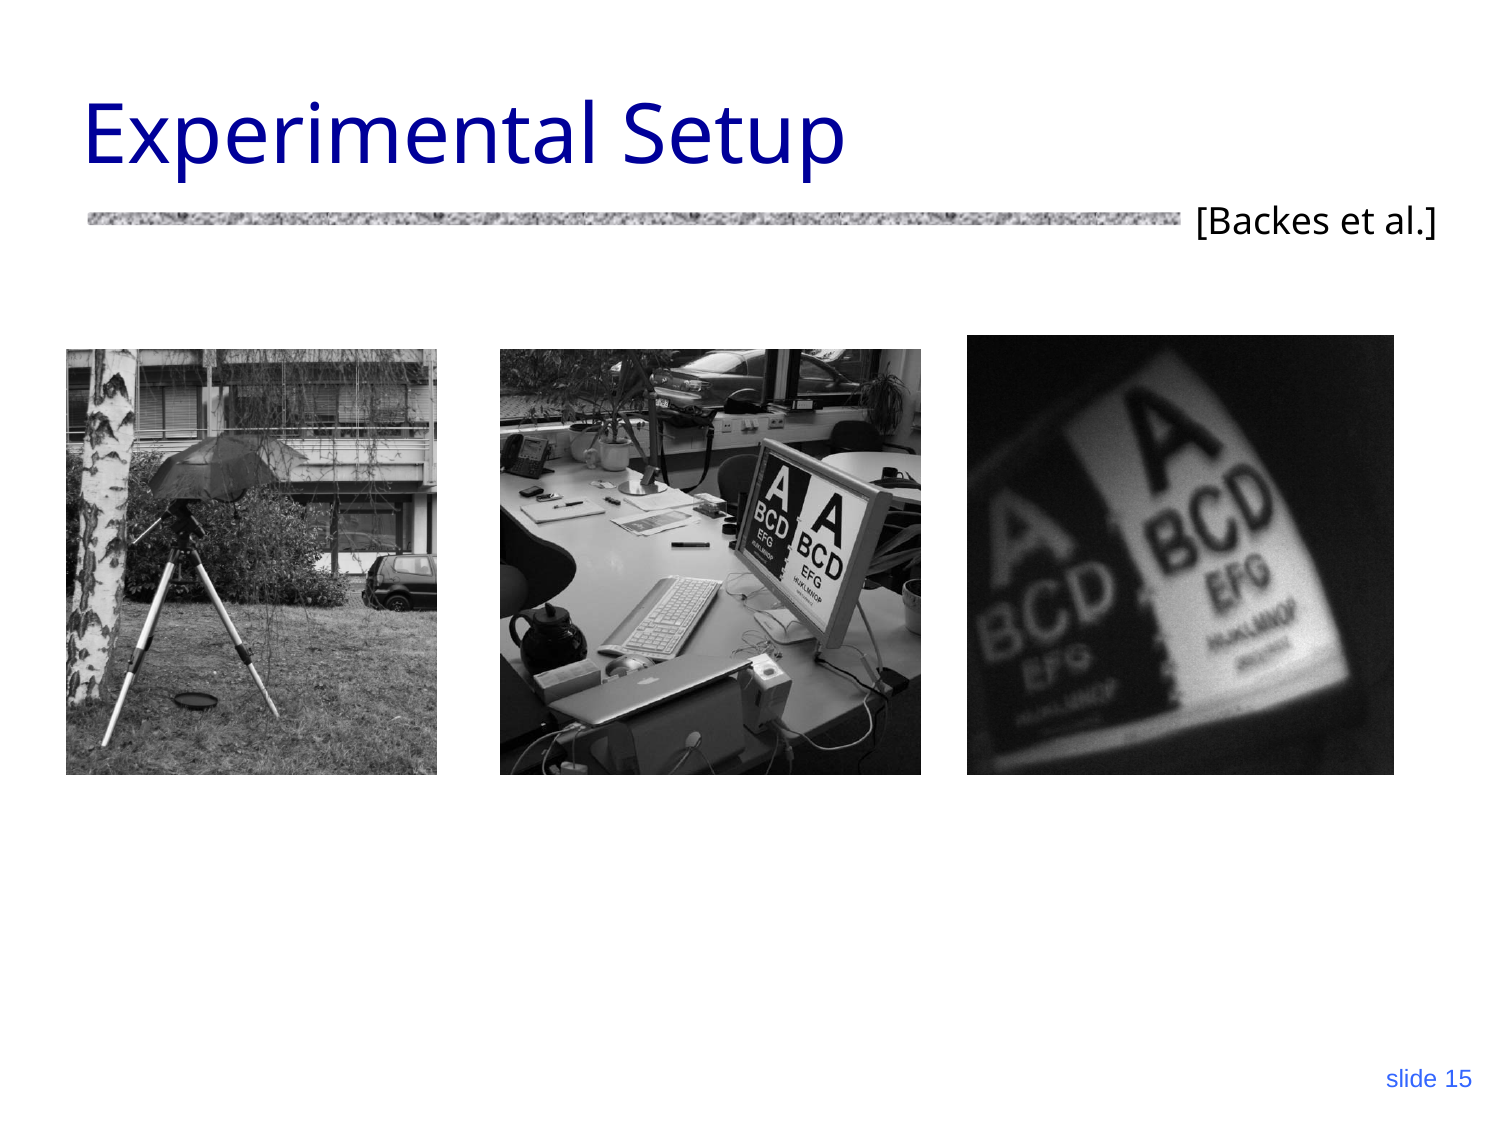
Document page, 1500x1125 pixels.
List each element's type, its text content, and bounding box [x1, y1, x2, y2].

picture [500, 349, 921, 775]
text_box slide <number> [1174, 1025, 1488, 1101]
text_box [Backes et al.] [1180, 189, 1453, 250]
picture [87, 212, 1180, 226]
picture [967, 335, 1394, 775]
title Experimental Setup [66, 37, 1342, 188]
picture [66, 349, 437, 775]
